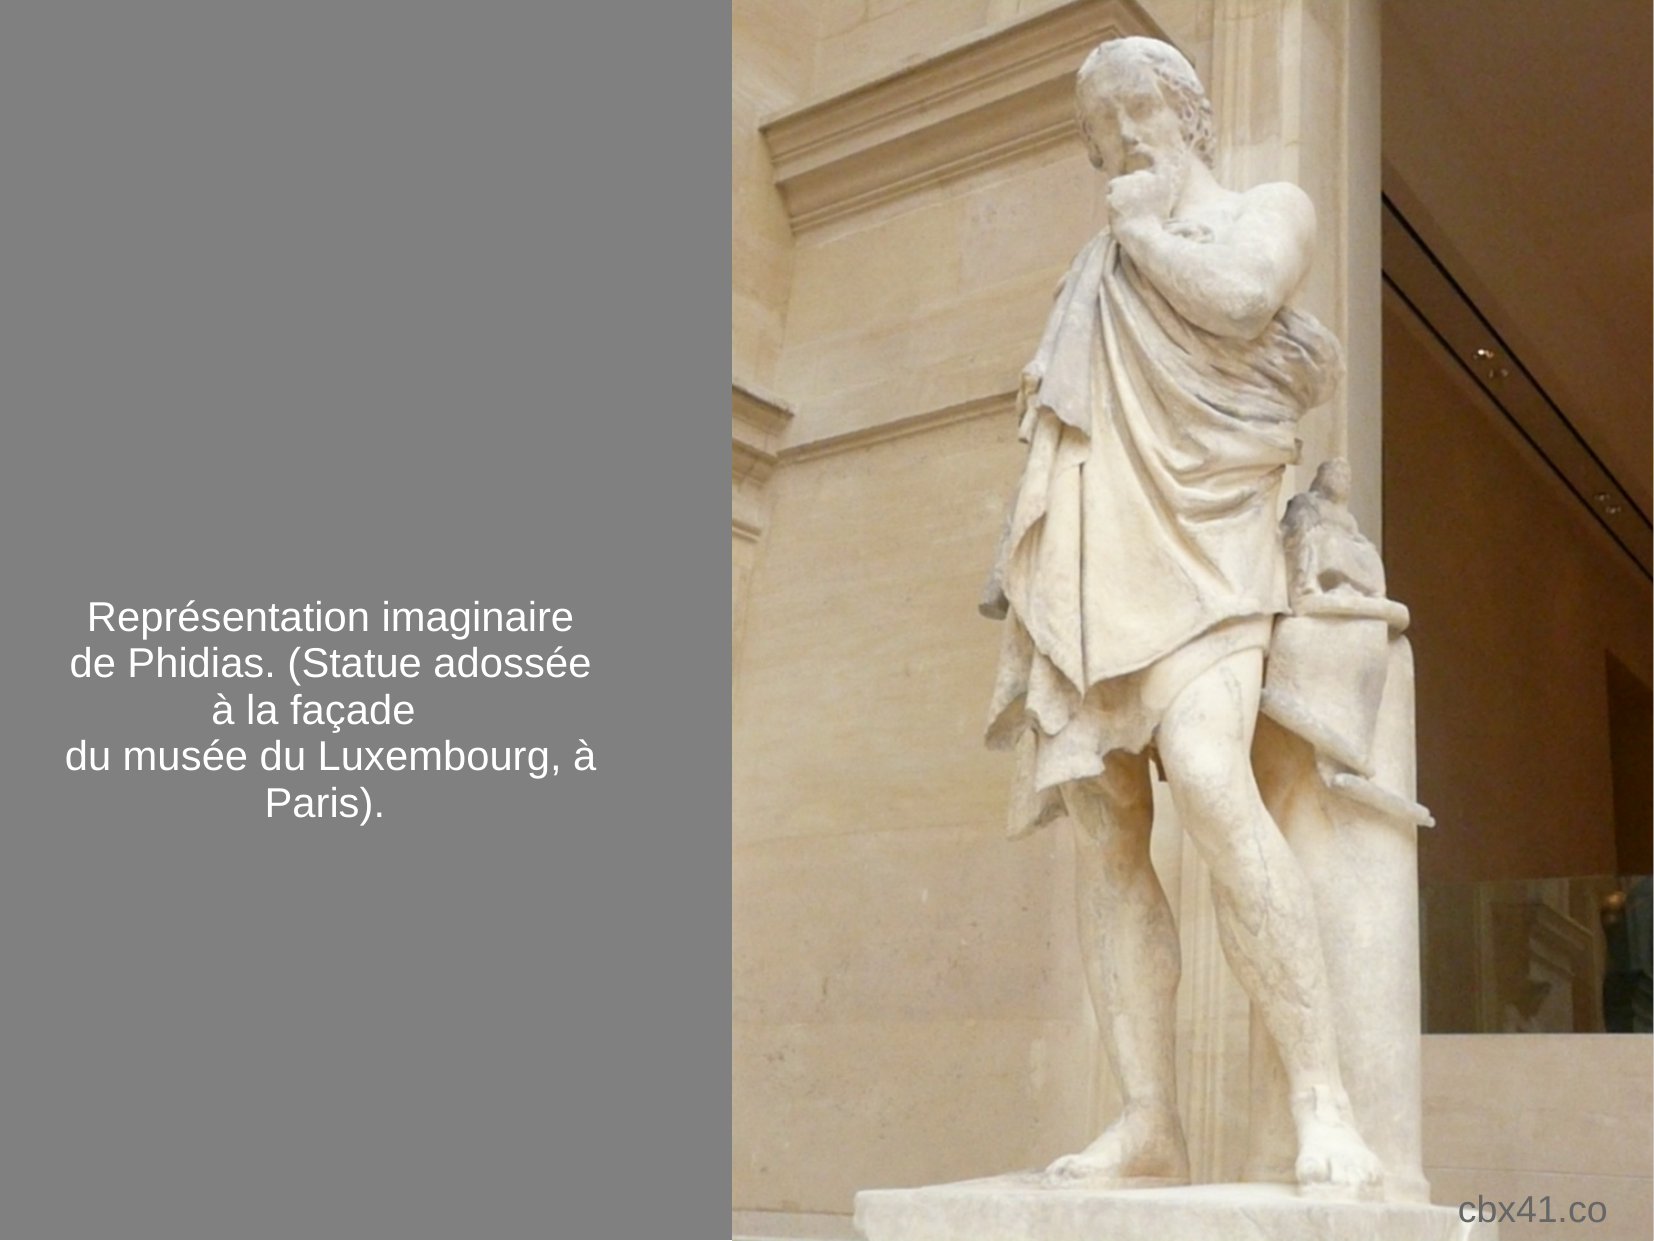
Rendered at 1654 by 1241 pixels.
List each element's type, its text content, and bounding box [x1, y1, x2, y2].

text_box cbx41.com [1443, 1181, 1654, 1241]
text_box Représentation imaginaire de Phidias. (Statue adossée à la façade du musée du Luxembourg, à Paris). [47, 586, 615, 836]
picture [732, 0, 1654, 1241]
